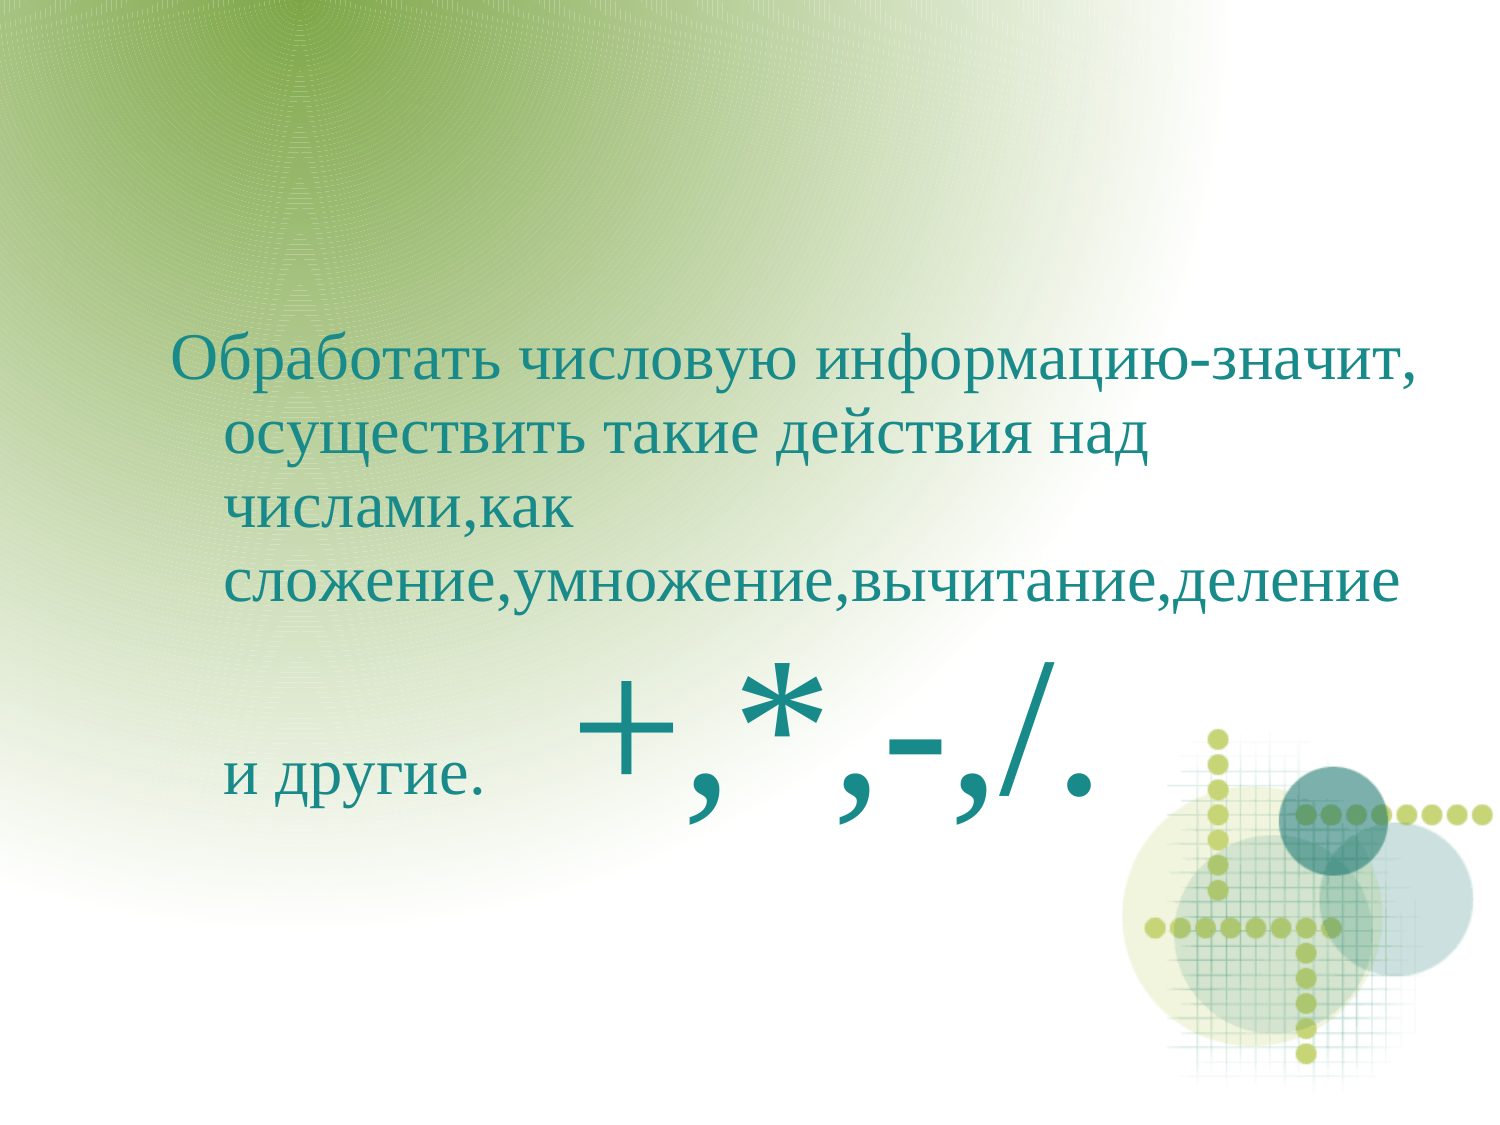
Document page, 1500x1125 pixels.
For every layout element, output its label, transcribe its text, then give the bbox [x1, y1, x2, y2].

picture [1110, 718, 1500, 1098]
title [75, 40, 1451, 276]
list Обработать числовую информацию-значит, осуществить такие действия над числами,как сложение,умножение,вычитание,деление и другие. +,*,-,/. [137, 312, 1451, 1000]
